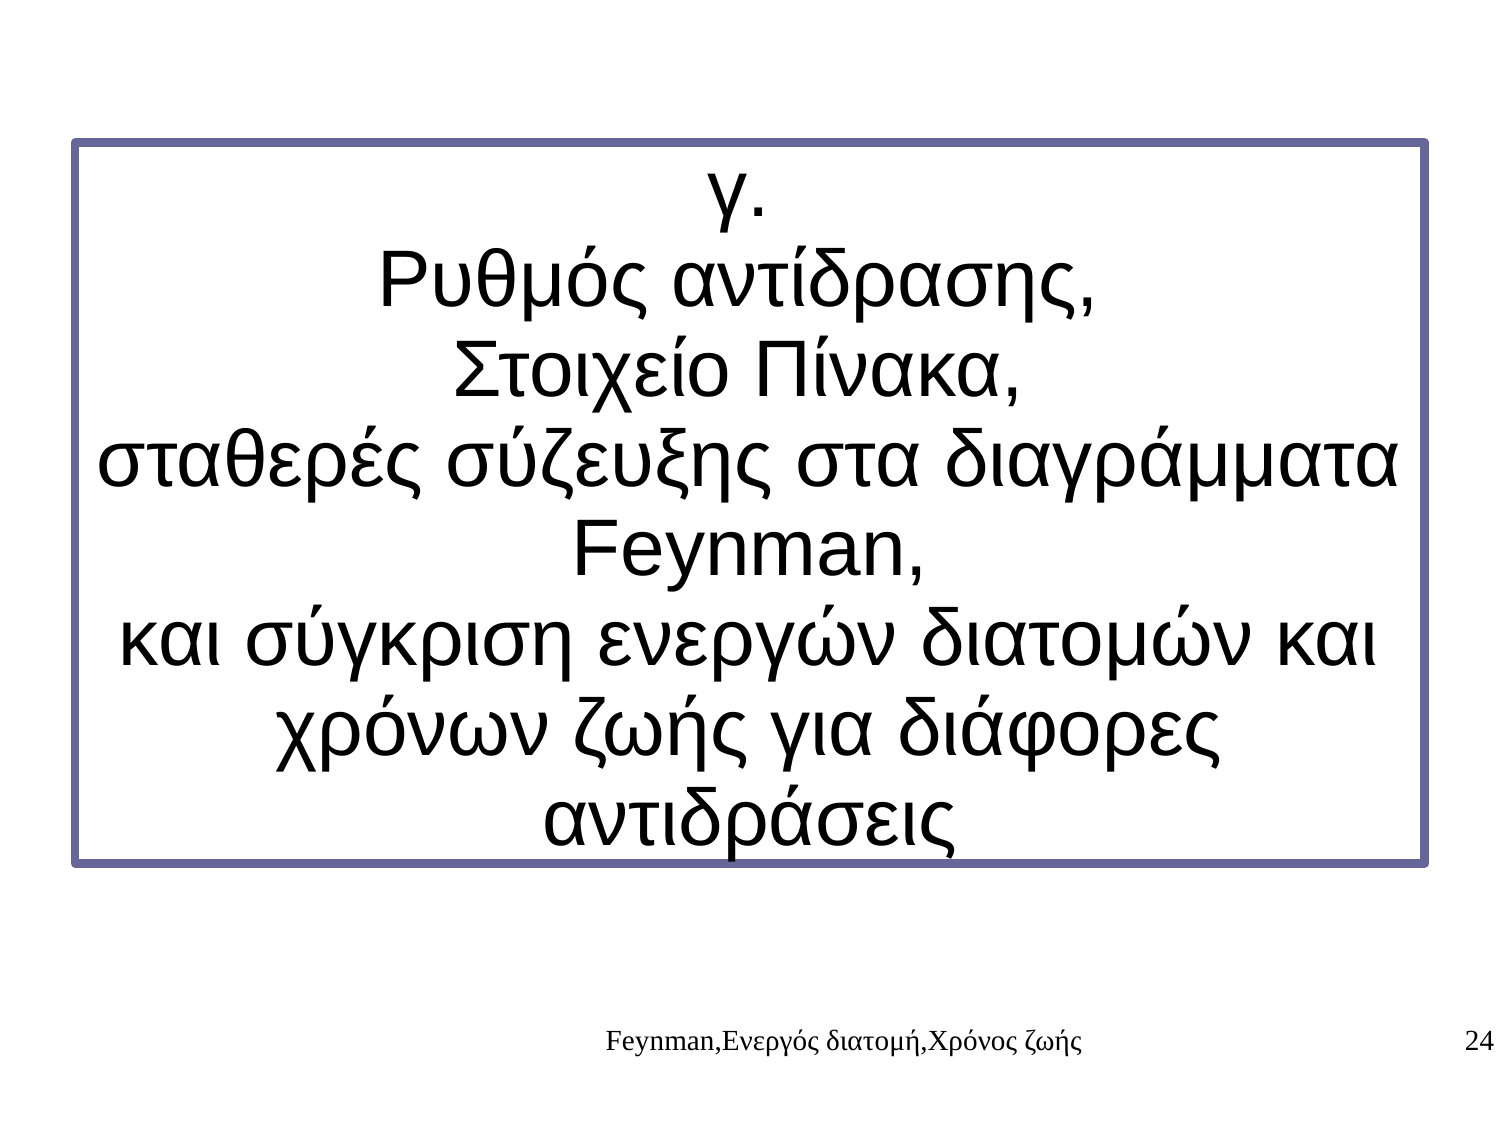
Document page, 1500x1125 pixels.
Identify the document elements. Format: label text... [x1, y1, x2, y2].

title γ. Pυθμός αντίδρασης, Στοιχείο Πίνακα, σταθερές σύζευξης στα διαγράμματα Feynman, και σύγκριση ενεργών διατομών και χρόνων ζωής για διάφορες αντιδράσεις [75, 142, 1425, 864]
